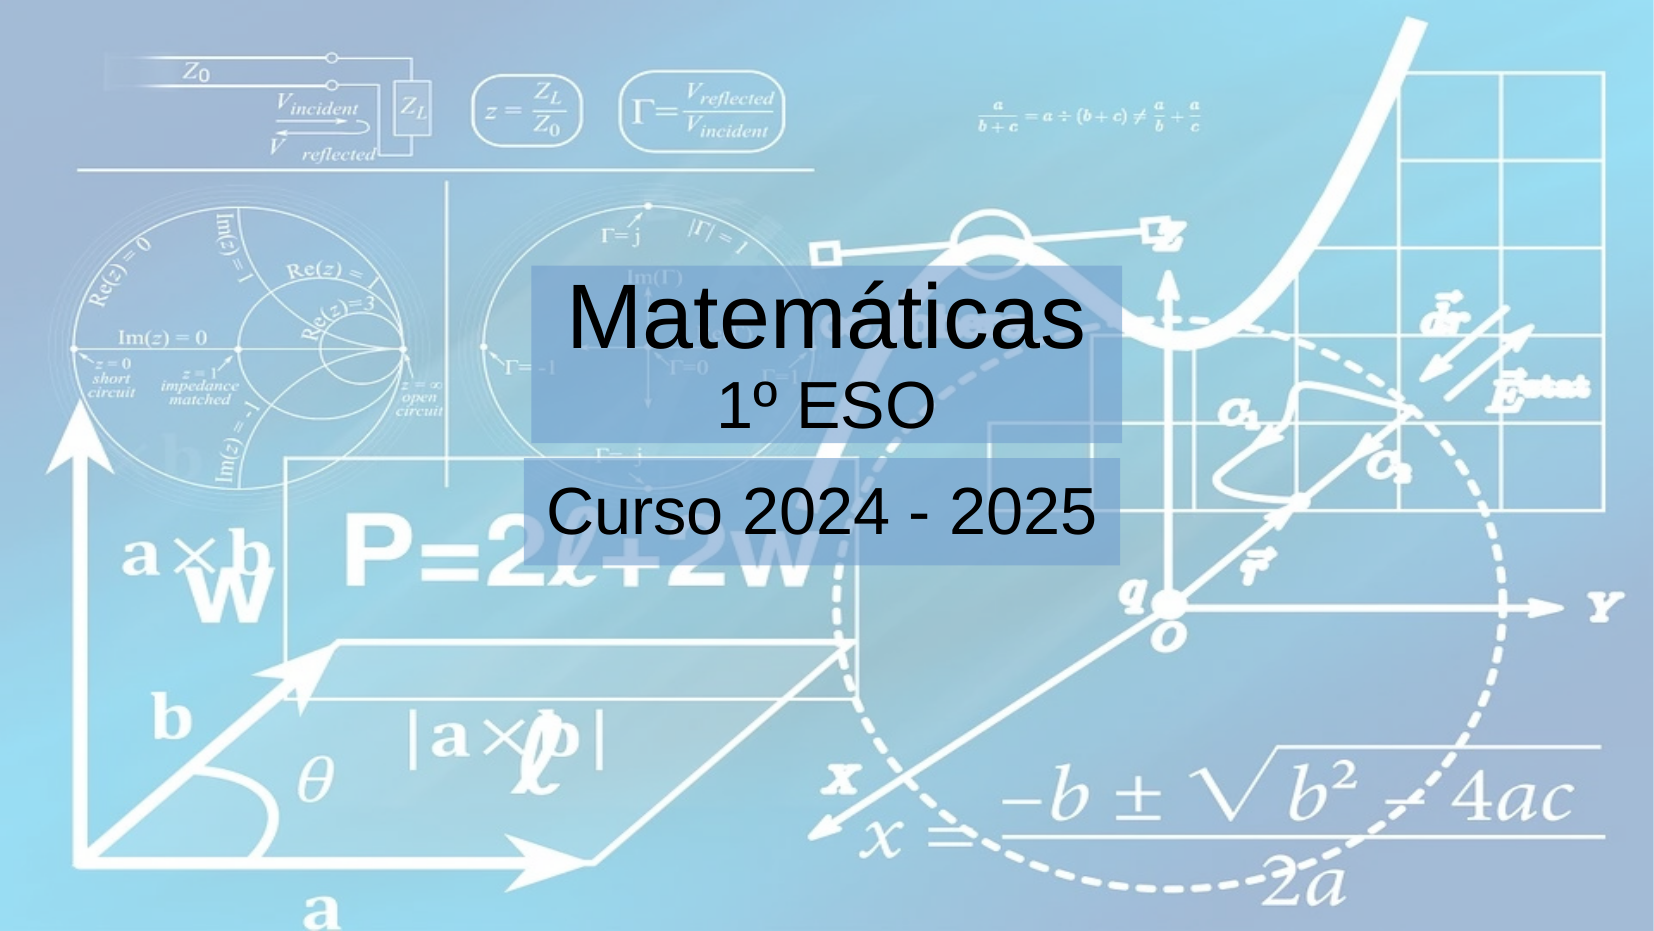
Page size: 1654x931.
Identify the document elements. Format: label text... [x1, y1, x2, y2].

title Matemáticas 1º ESO [531, 265, 1123, 444]
text_box Curso 2024 - 2025 [523, 458, 1121, 566]
